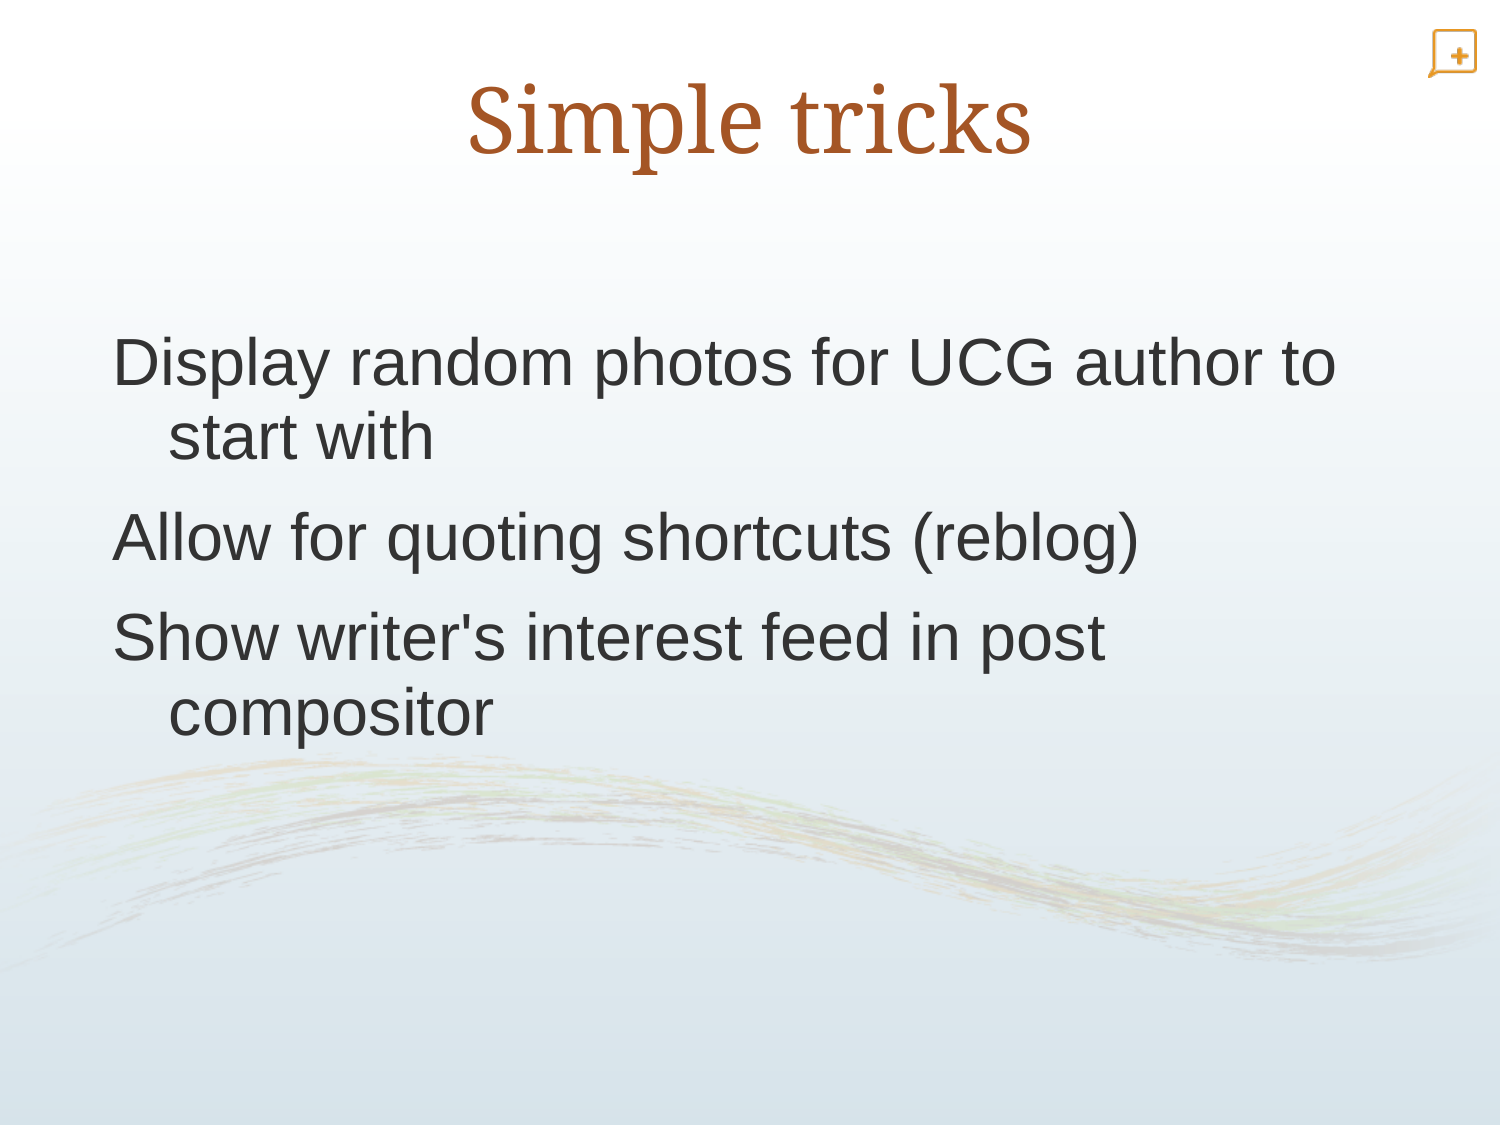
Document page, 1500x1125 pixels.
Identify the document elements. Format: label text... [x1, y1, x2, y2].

picture [0, 0, 1500, 1125]
list Display random photos for UCG author to start with Allow for quoting shortcuts (reblog) Show writer's interest feed in post compositor [112, 324, 1388, 1034]
title Simple tricks [112, 0, 1388, 244]
